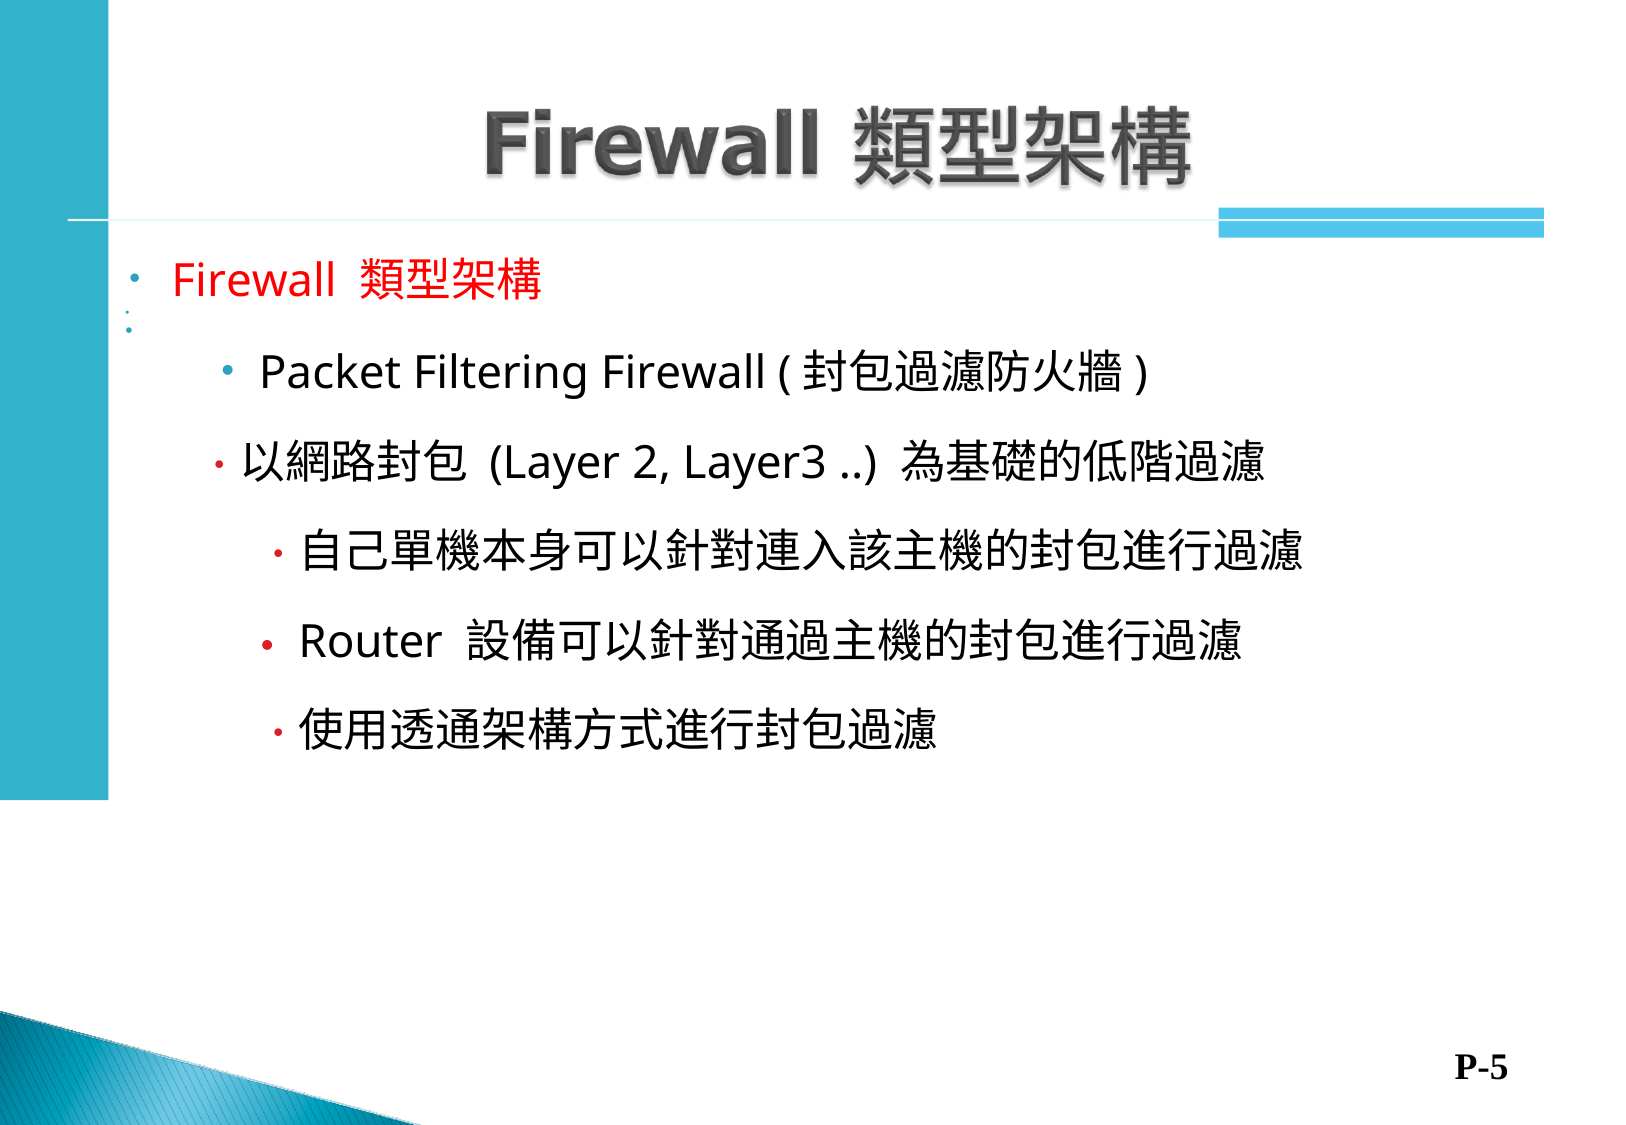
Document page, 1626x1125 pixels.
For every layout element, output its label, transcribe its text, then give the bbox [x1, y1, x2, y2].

text_box [470, 81, 1201, 203]
text_box Firewall 類型架構 Packet Filtering Firewall (封包過濾防火牆) • 以網路封包 (Layer 2, Layer3 ..) 為基礎的低階過濾 • 自己單機本身可以針對連入該主機的封包進行過濾 • Router 設備可以針對通過主機的封包進行過濾 • 使用透通架構方式進行封包過濾 [125, 250, 1309, 754]
text_box P-10 [1452, 1042, 1532, 1090]
